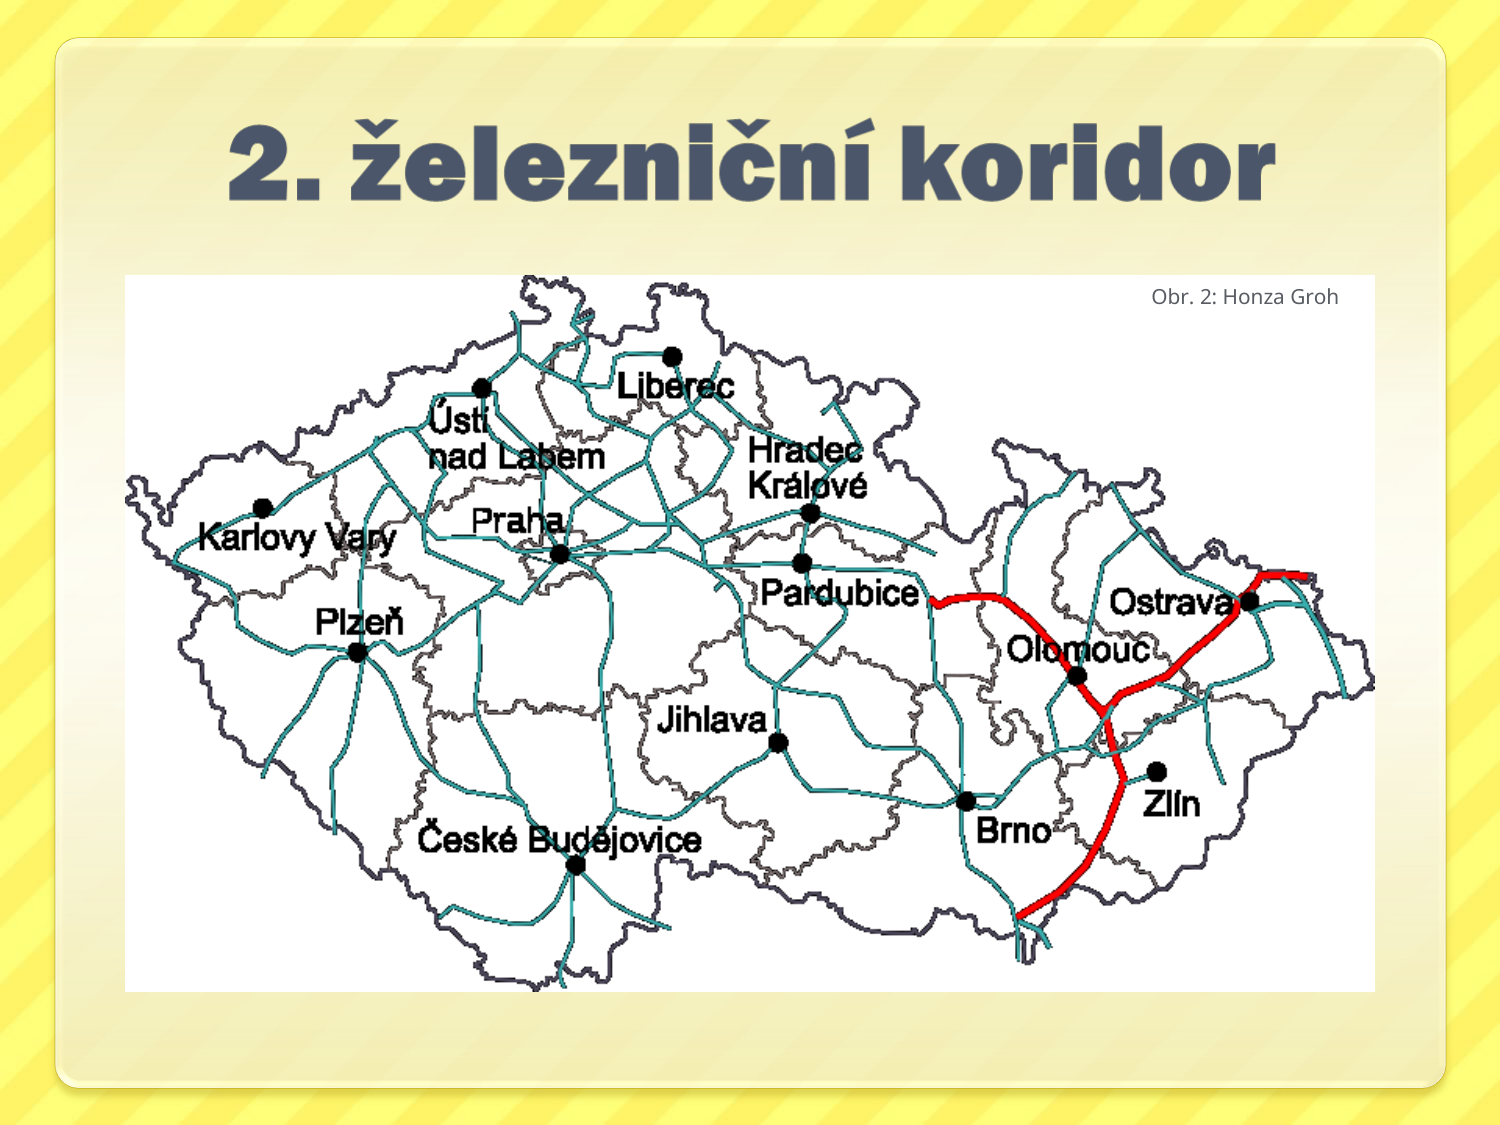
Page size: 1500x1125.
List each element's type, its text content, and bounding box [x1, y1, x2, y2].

picture [0, 0, 1500, 1125]
text_box [75, 49, 1426, 992]
text_box Obr. 2: Honza Groh [1124, 281, 1372, 317]
